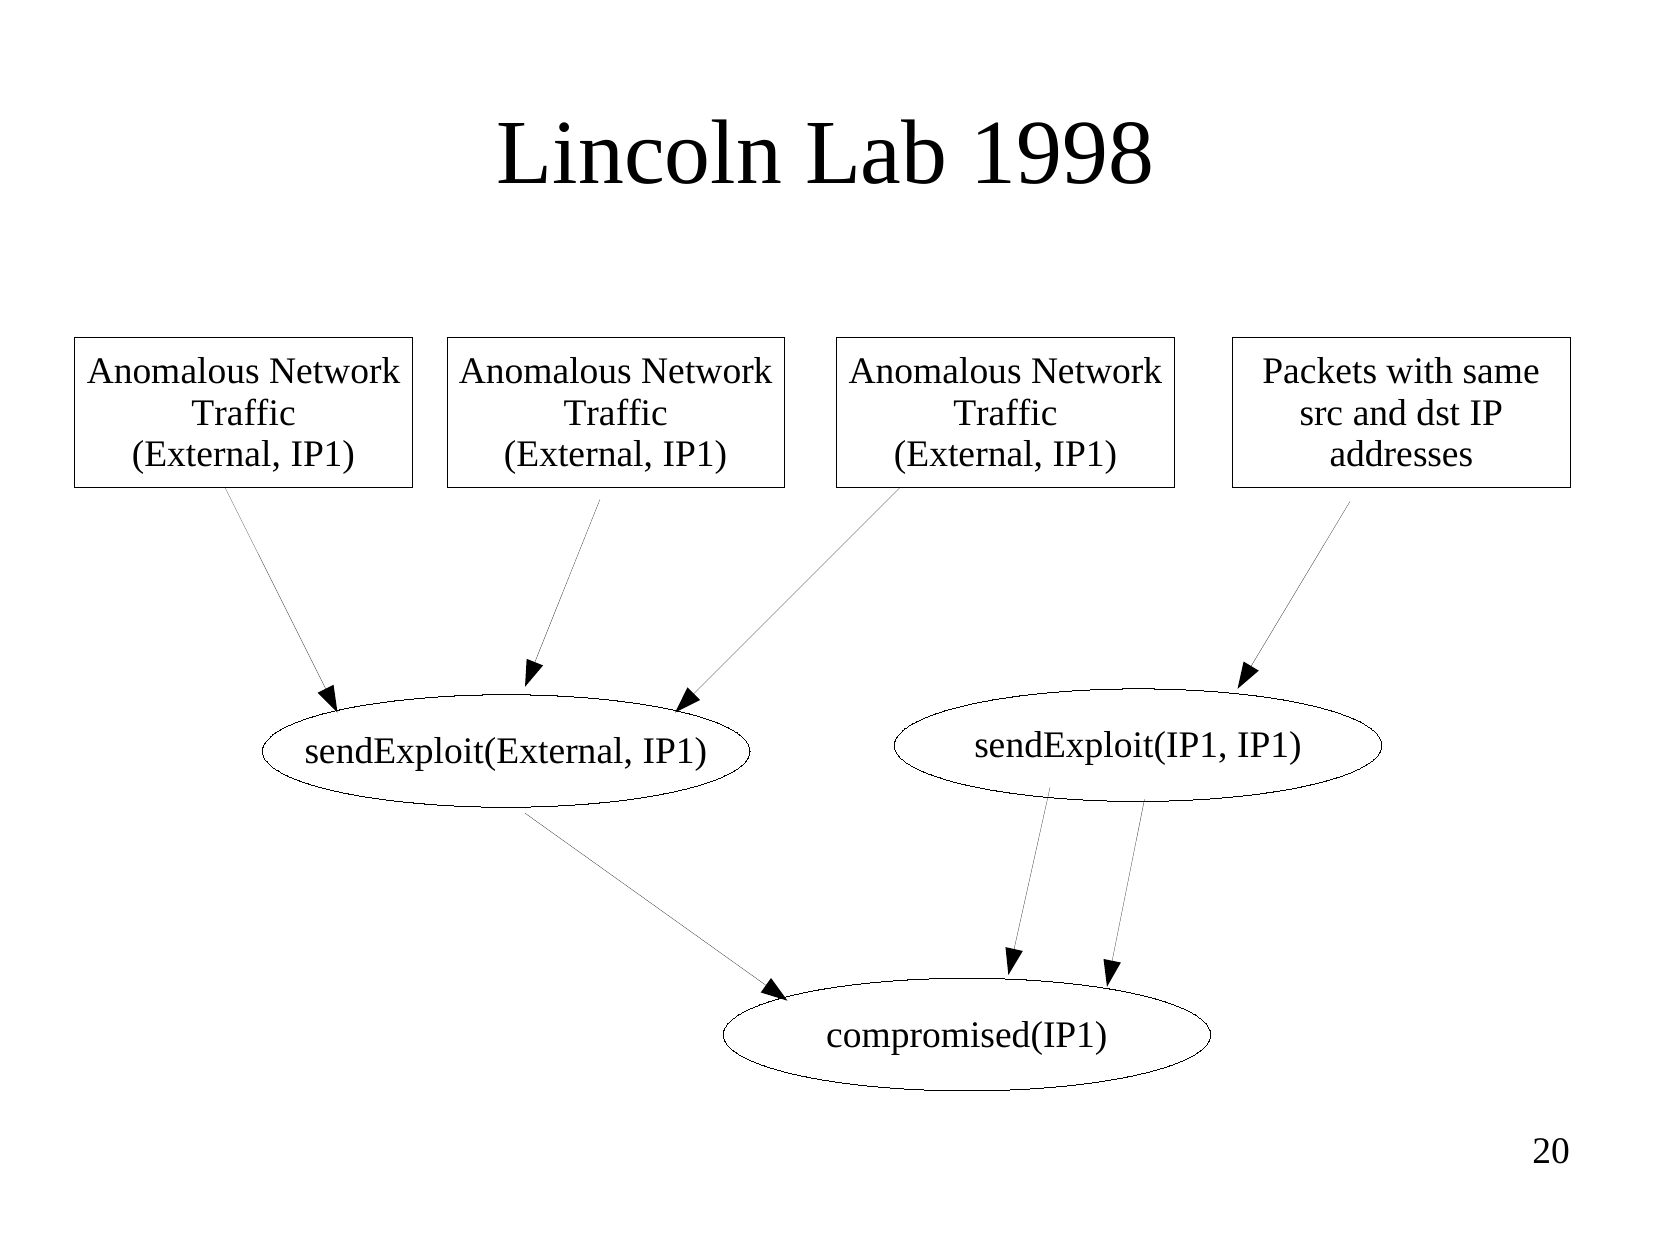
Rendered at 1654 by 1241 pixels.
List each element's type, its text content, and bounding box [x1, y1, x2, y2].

text_box Packets with same src and dst IP addresses [1232, 337, 1571, 488]
text_box sendExploit(IP1, IP1) [894, 688, 1382, 802]
text_box Anomalous Network Traffic (External, IP1) [836, 337, 1175, 488]
text_box compromised(IP1) [723, 978, 1211, 1091]
text_box Anomalous Network Traffic (External, IP1) [74, 337, 413, 488]
title Lincoln Lab 1998 [82, 49, 1570, 256]
text_box sendExploit(External, IP1) [262, 694, 751, 808]
text_box Anomalous Network Traffic (External, IP1) [447, 337, 785, 488]
